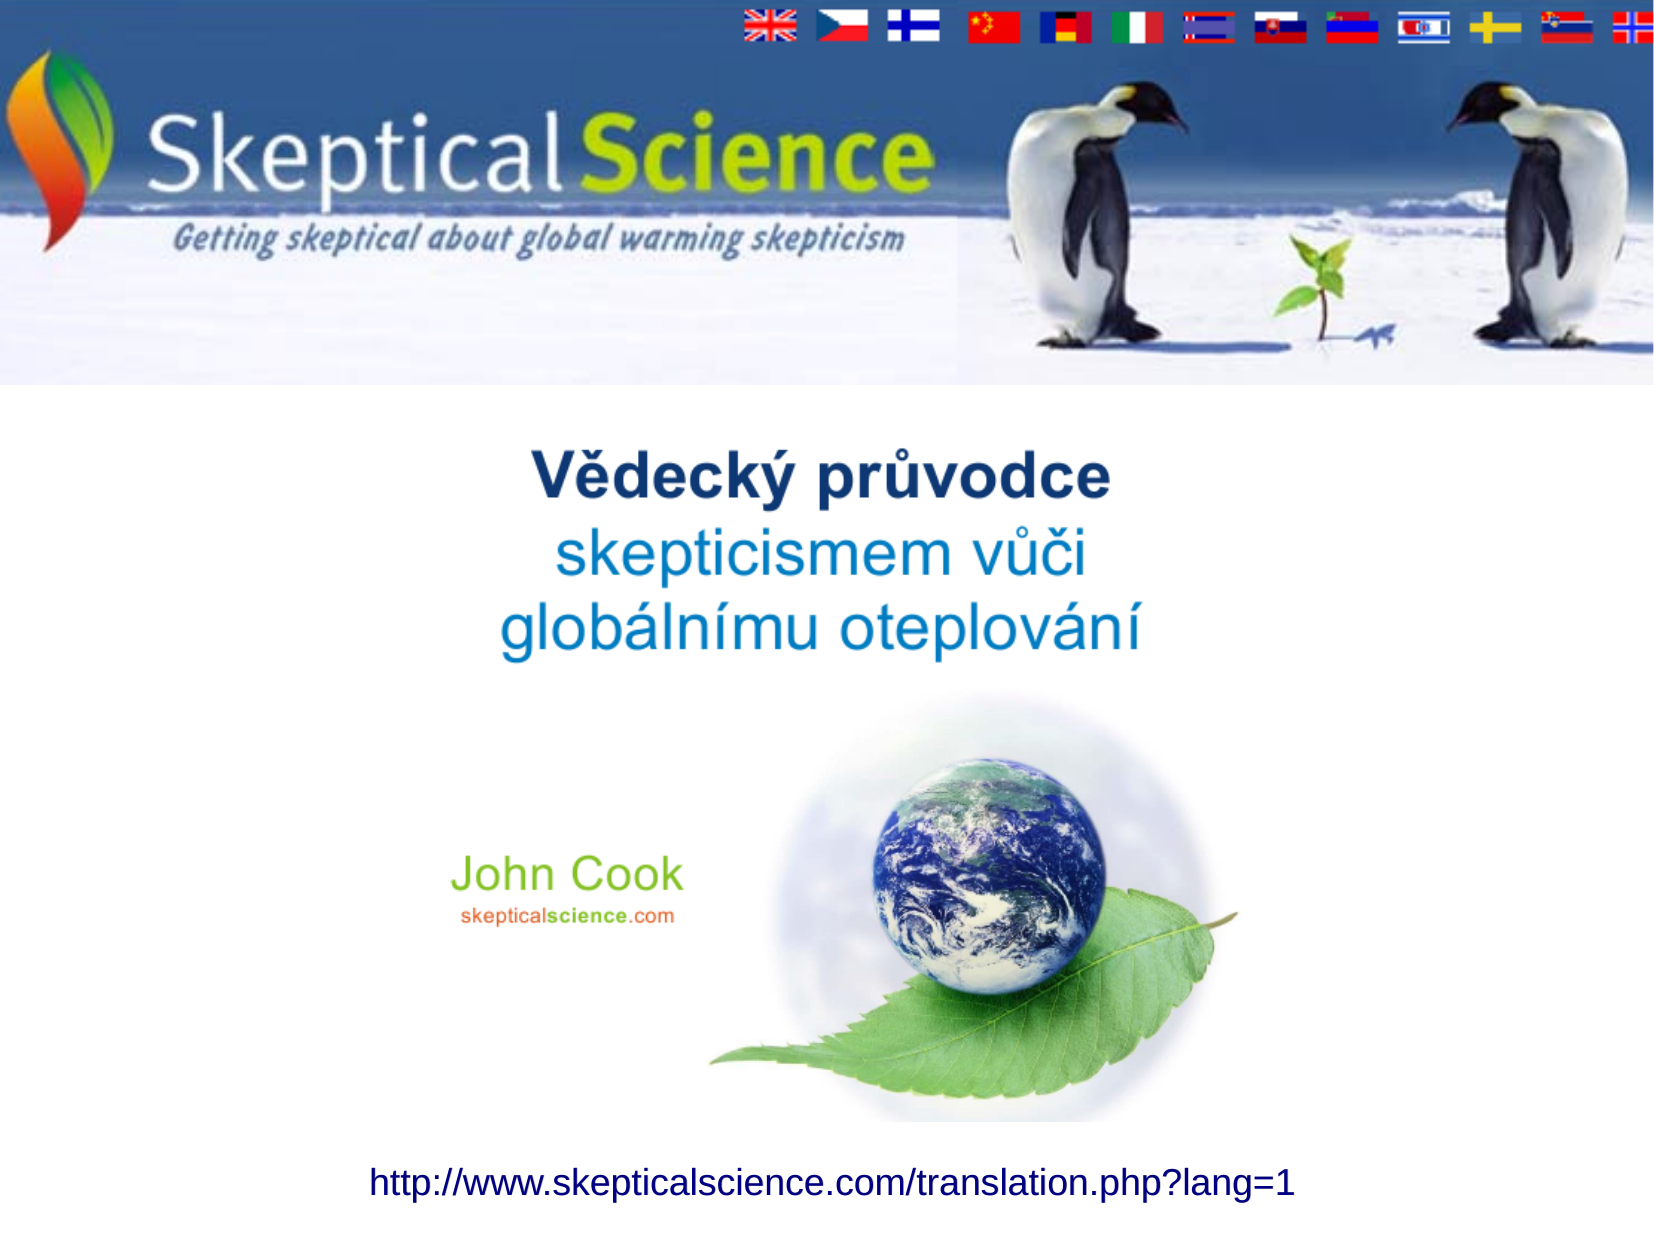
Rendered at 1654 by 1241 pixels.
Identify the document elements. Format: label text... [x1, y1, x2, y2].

picture [396, 413, 1241, 1123]
picture [0, 0, 1654, 386]
text_box http://www.skepticalscience.com/translation.php?lang=1 [354, 1153, 1311, 1211]
